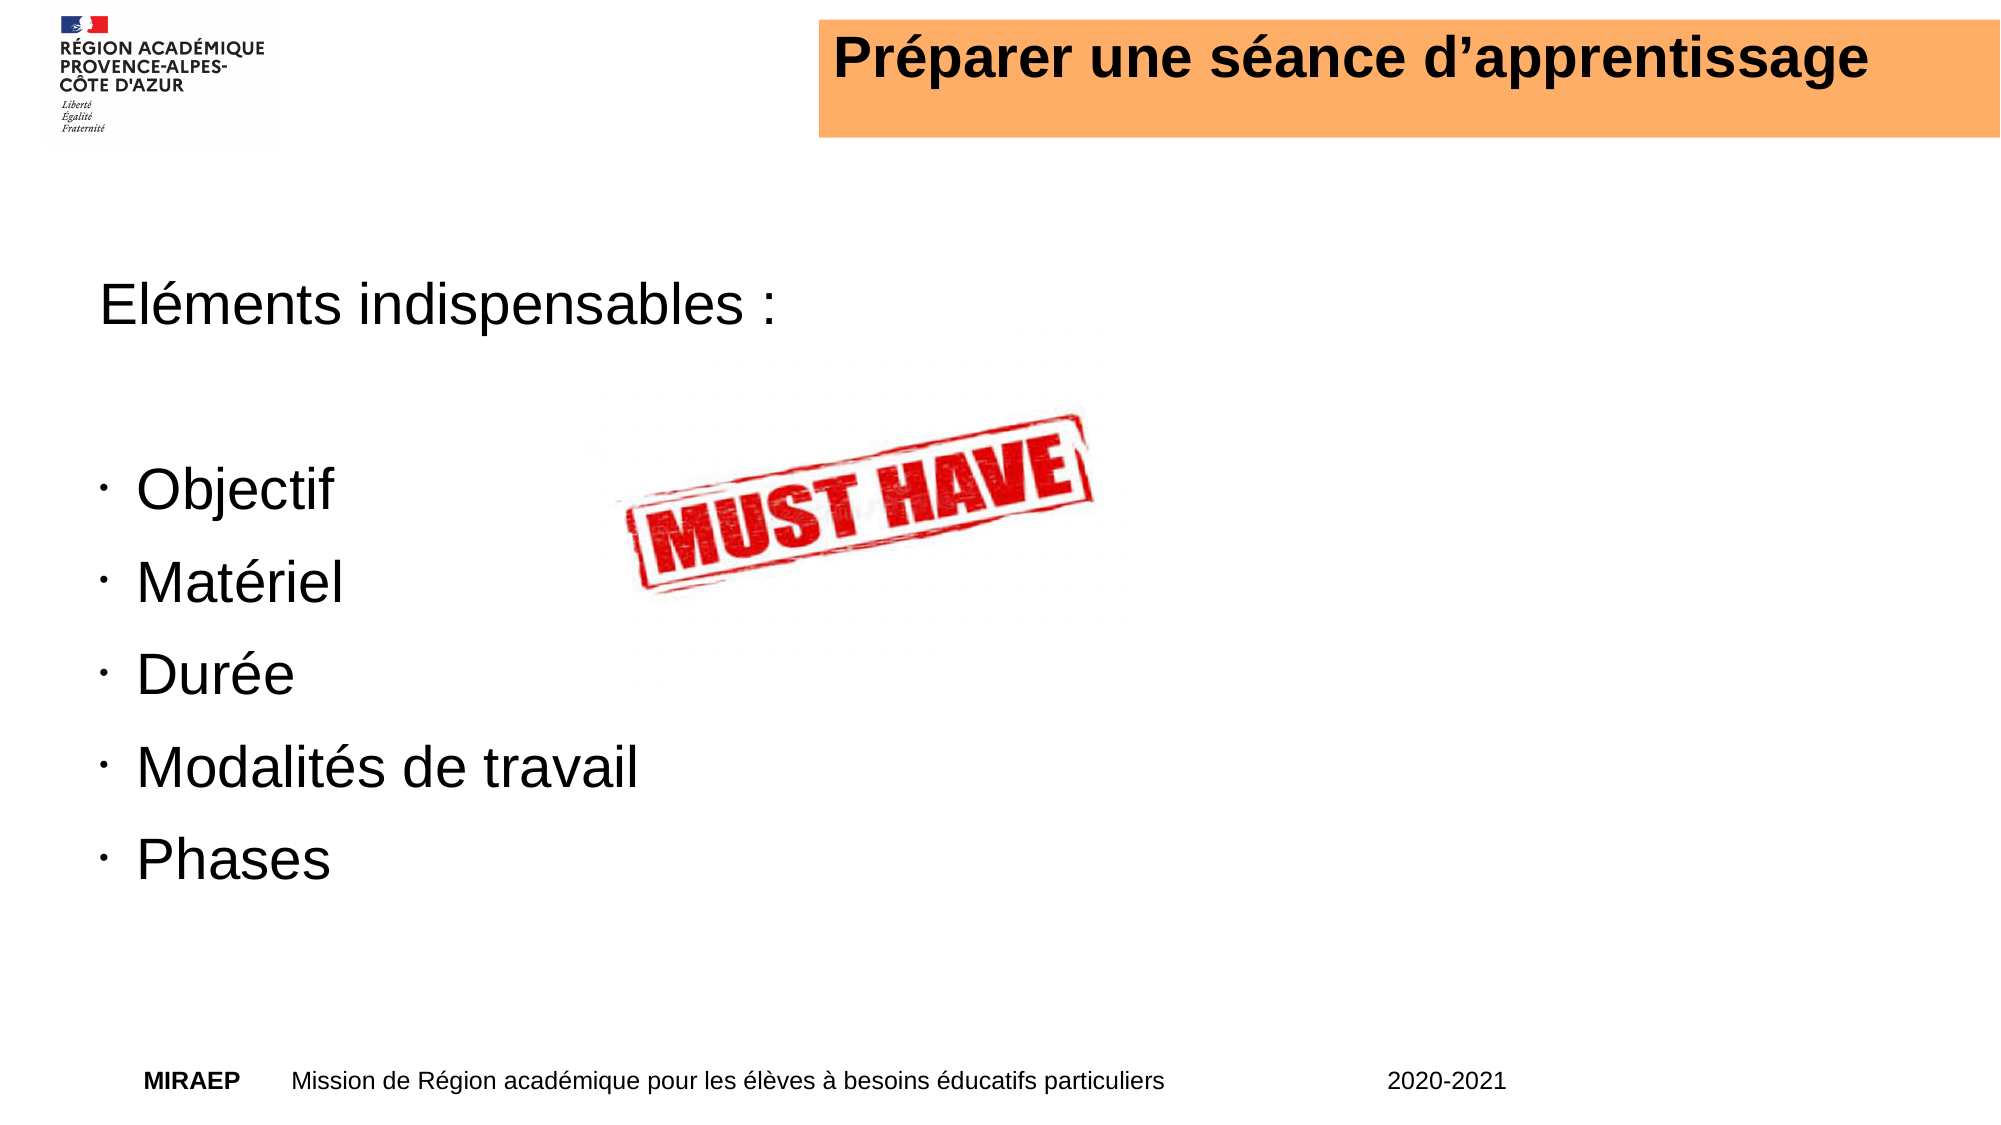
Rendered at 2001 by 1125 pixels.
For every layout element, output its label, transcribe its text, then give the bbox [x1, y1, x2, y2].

picture [44, 0, 281, 149]
picture [577, 316, 1146, 693]
title Préparer une séance d’apprentissage [818, 19, 2000, 138]
list Eléments indispensables : Objectif Matériel Durée Modalités de travail Phases [84, 267, 1916, 985]
